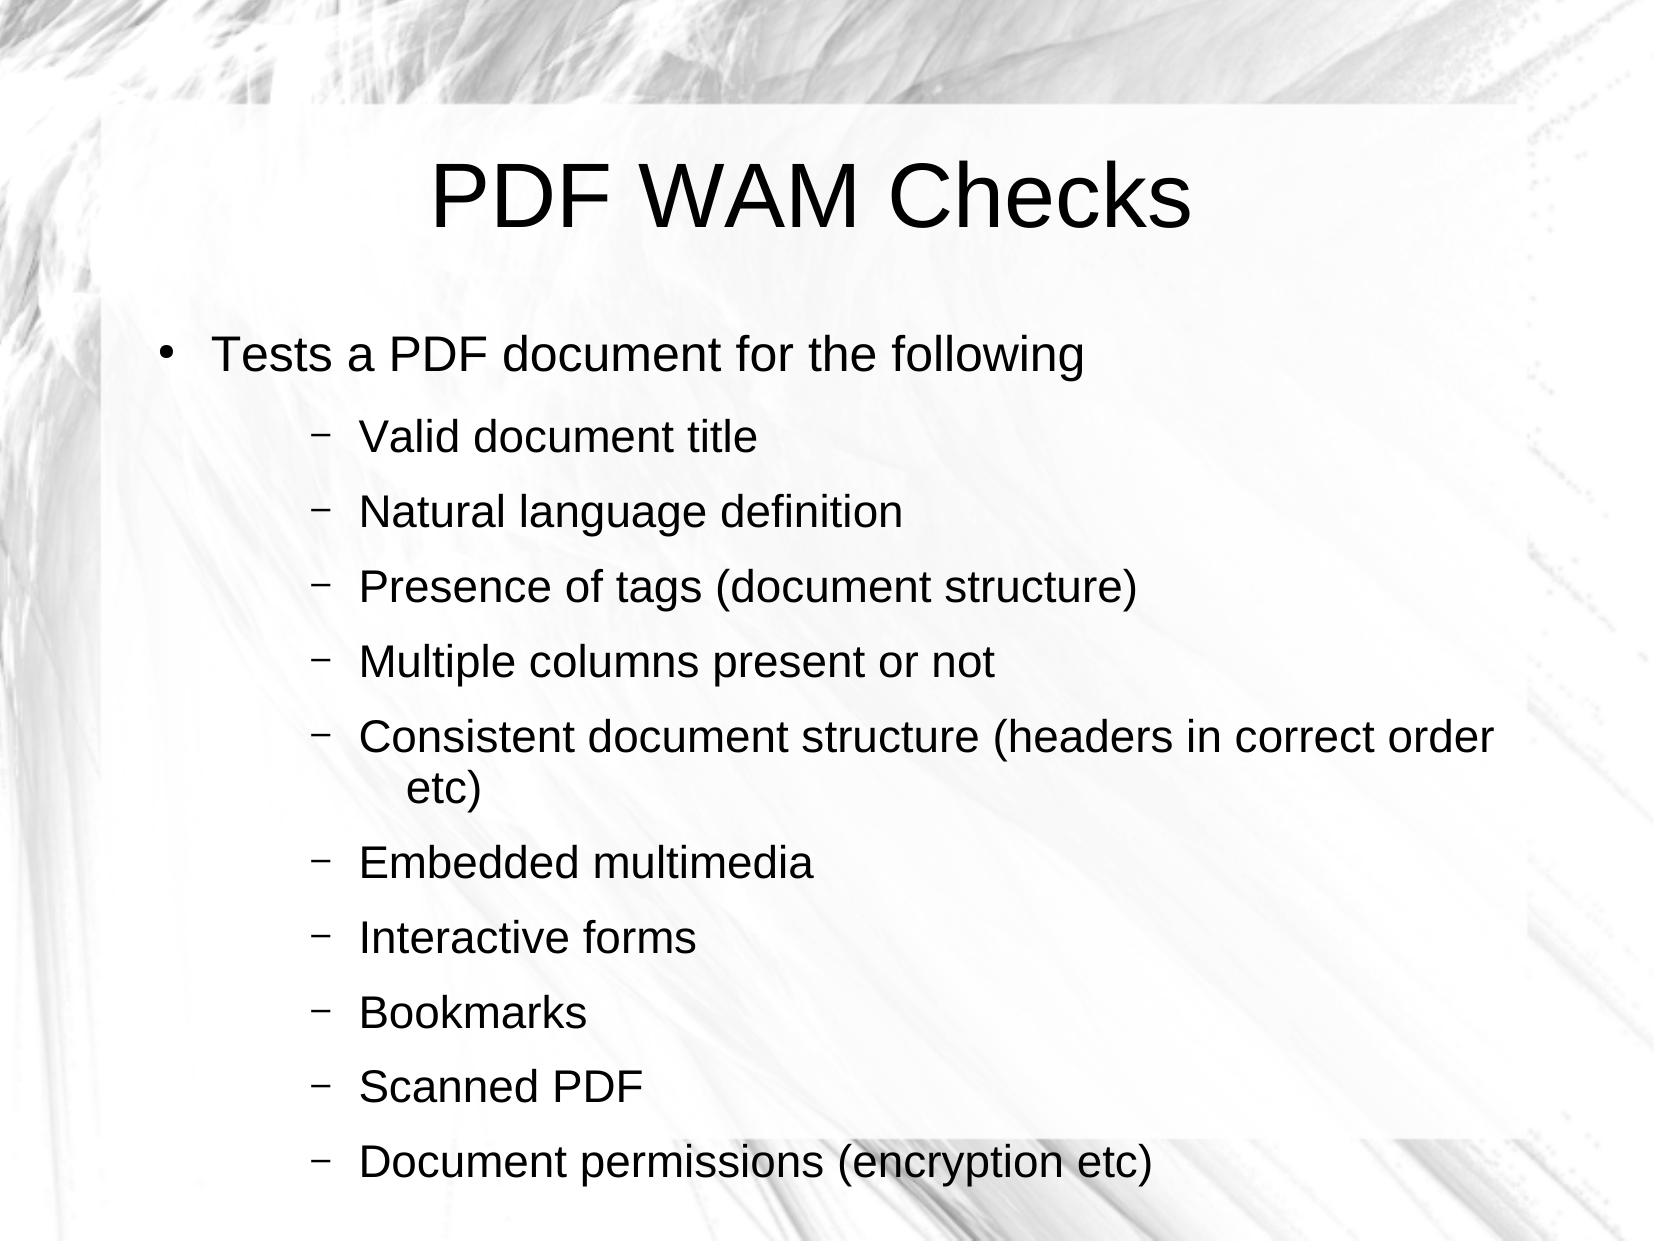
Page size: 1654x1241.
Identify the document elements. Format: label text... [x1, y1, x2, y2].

list Tests a PDF document for the following Valid document title Natural language definition Presence of tags (document structure) Multiple columns present or not Consistent document structure (headers in correct order etc) Embedded multimedia Interactive forms Bookmarks Scanned PDF Document permissions (encryption etc) [122, 325, 1576, 1137]
picture [0, 0, 1654, 1241]
title PDF WAM Checks [118, 119, 1506, 273]
